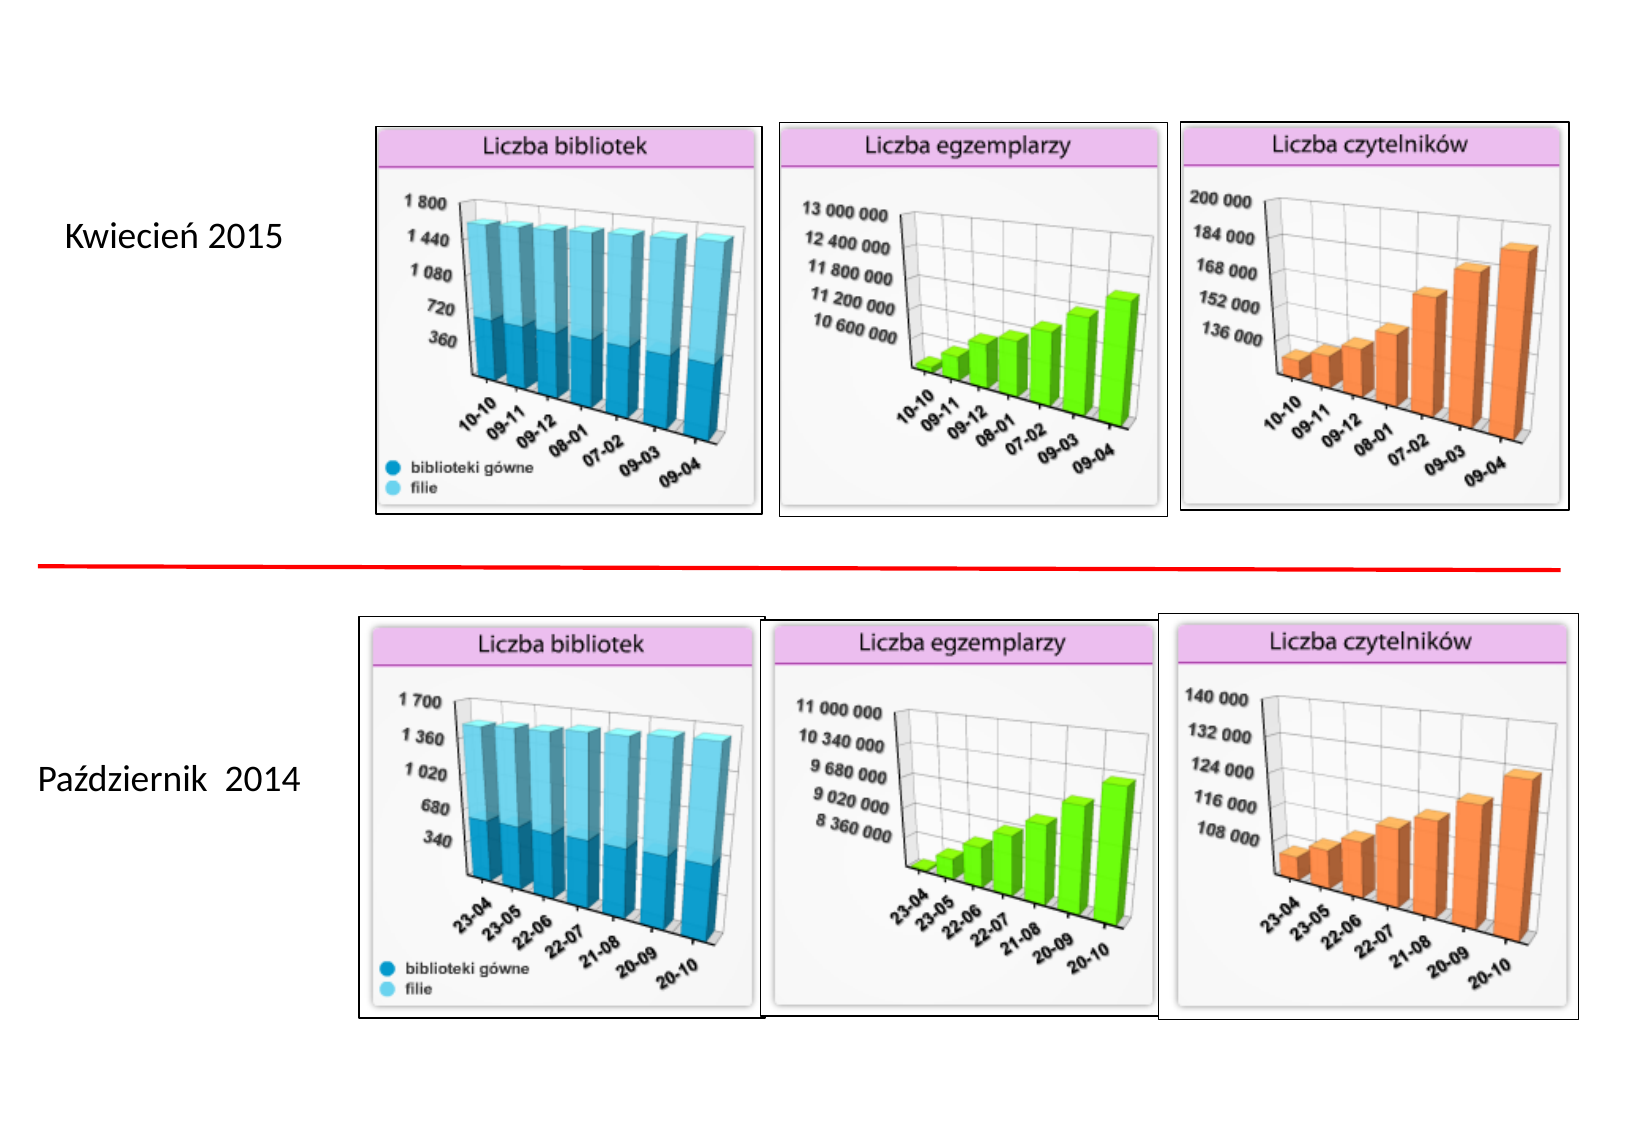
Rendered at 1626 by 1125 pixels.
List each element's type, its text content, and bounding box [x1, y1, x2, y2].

picture [780, 123, 1167, 516]
picture [761, 620, 1158, 1016]
picture [1159, 614, 1578, 1019]
text_box Październik 2014 [22, 755, 358, 817]
picture [359, 617, 765, 1017]
text_box Kwiecień 2015 [28, 212, 321, 274]
picture [376, 127, 762, 514]
picture [1181, 122, 1569, 510]
